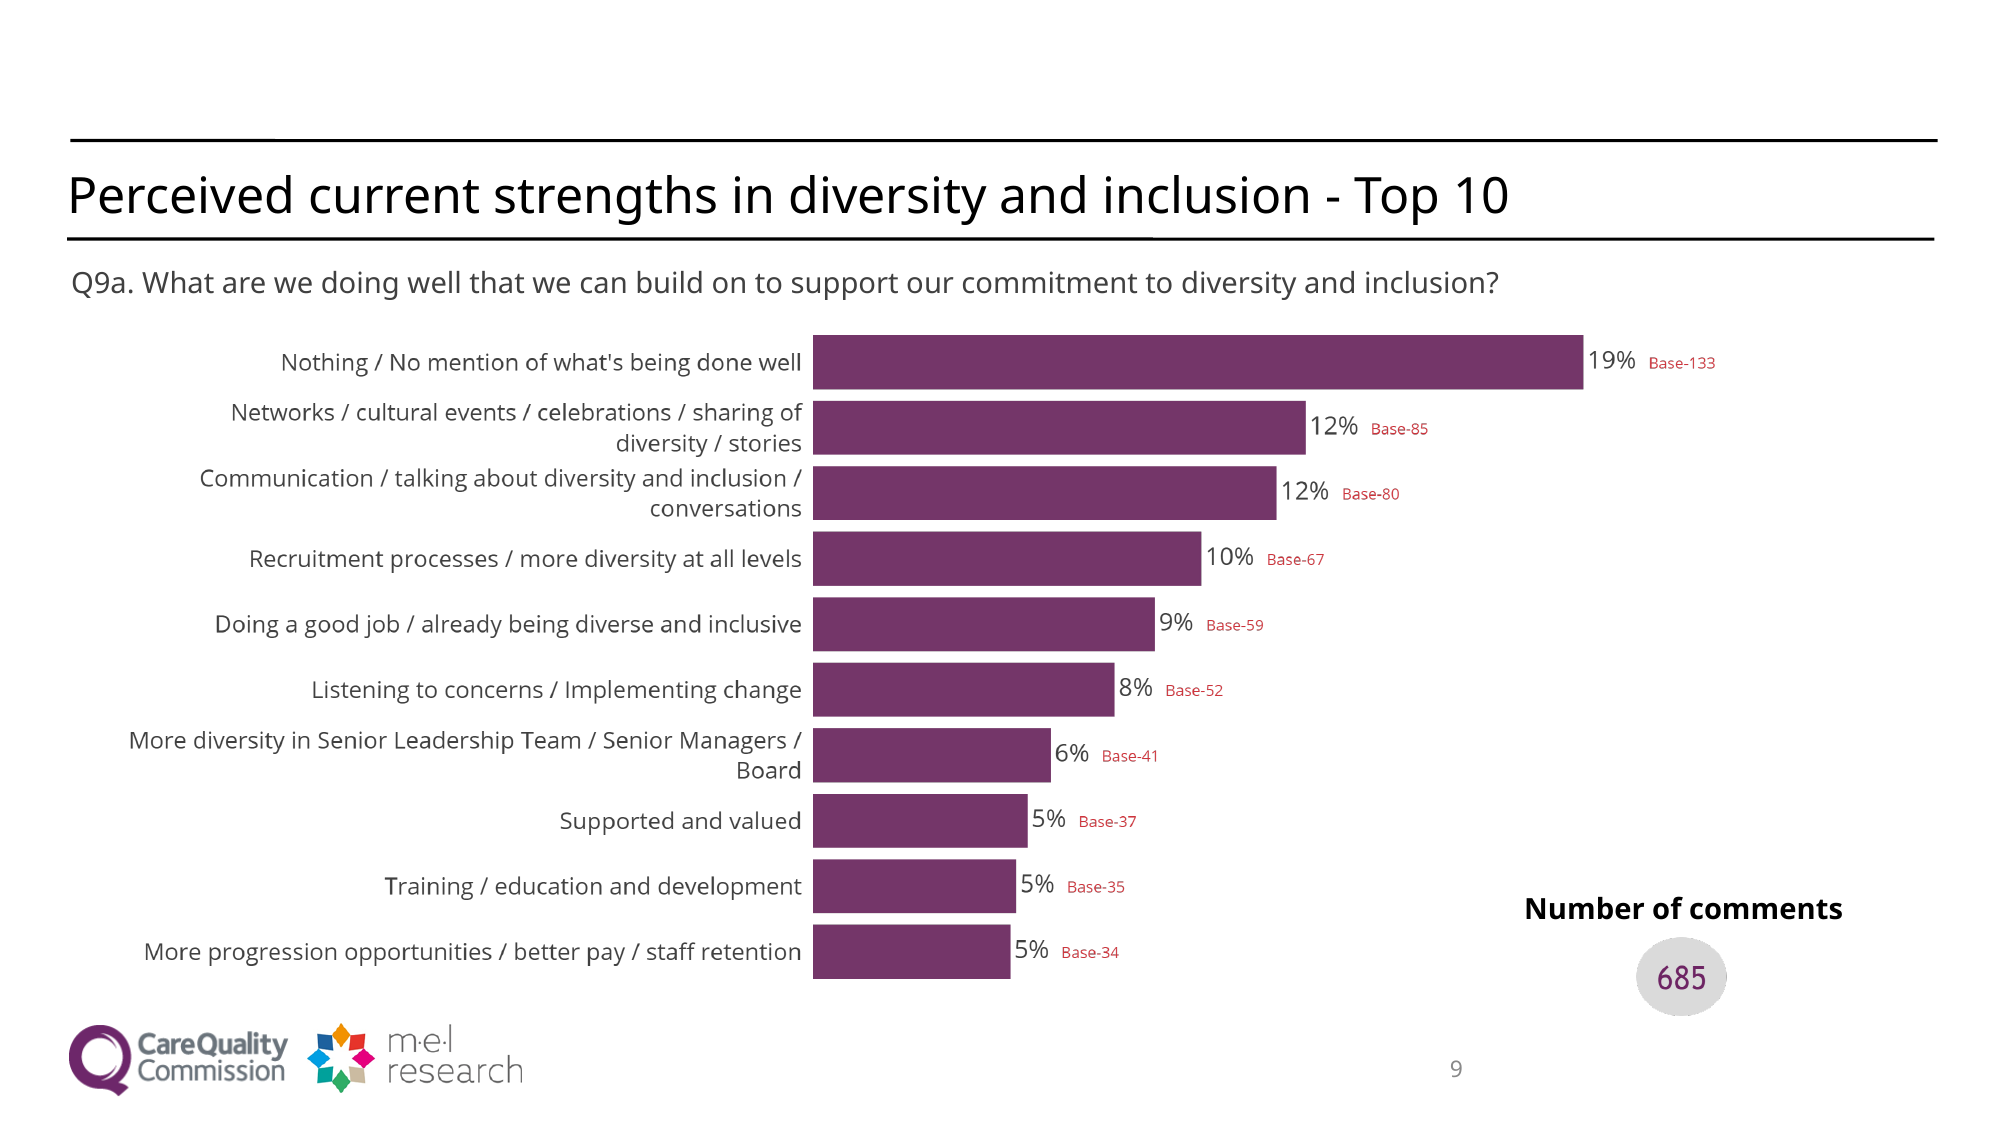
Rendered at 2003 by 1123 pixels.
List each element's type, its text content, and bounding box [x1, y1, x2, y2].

text_box Q9a. What are we doing well that we can build on to support our commitment to diversity and inclusion? [71, 256, 1935, 299]
title Perceived current strengths in diversity and inclusion - Top 10 [67, 143, 1935, 232]
text_box 9 [1434, 1039, 1902, 1100]
picture [0, 298, 1860, 1099]
